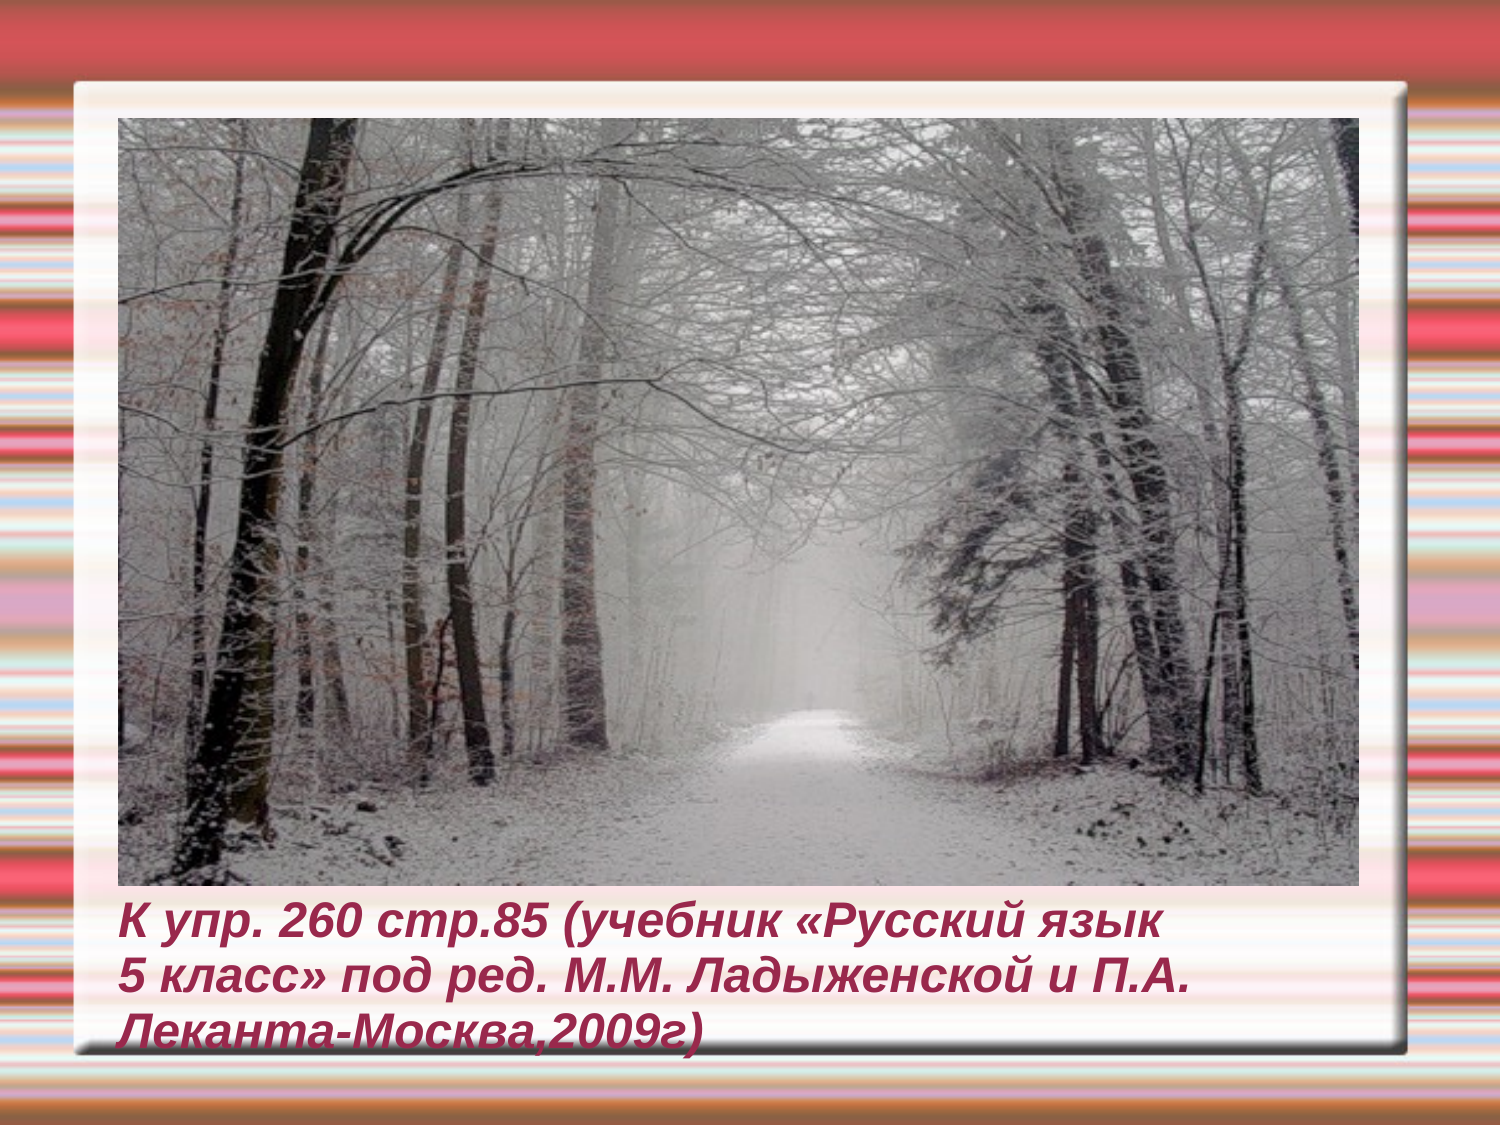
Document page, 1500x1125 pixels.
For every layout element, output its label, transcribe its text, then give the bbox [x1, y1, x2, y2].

title К упр. 260 стр.85 (учебник «Русский язык 5 класс» под ред. М.М. Ладыженской и П.А. Леканта-Москва,2009г) [118, 885, 1359, 1066]
picture [0, 0, 1500, 1125]
